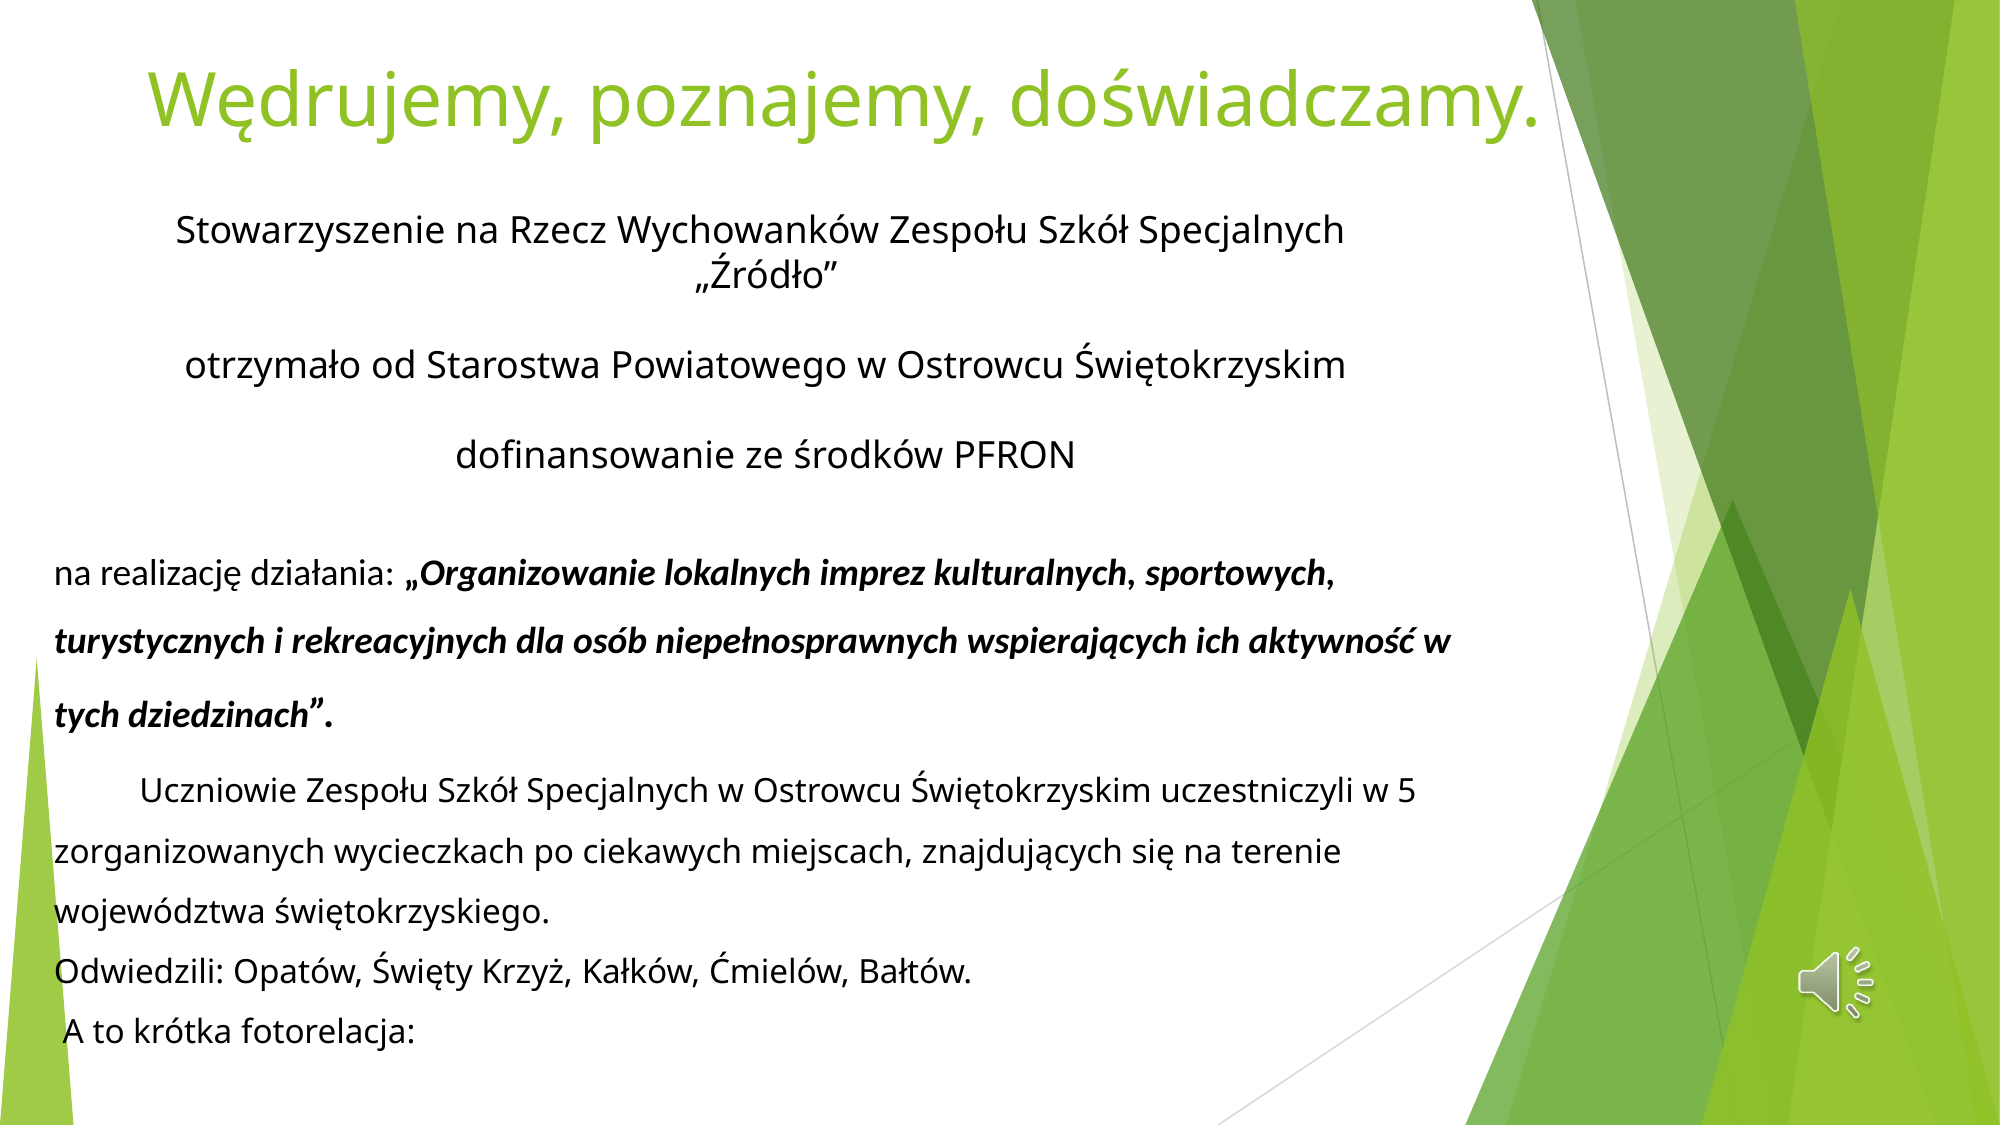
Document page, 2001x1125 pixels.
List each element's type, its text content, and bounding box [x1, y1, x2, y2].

picture [1798, 944, 1878, 1025]
title Wędrujemy, poznajemy, doświadczamy. [0, 43, 1690, 323]
text_box Stowarzyszenie na Rzecz Wychowanków Zespołu Szkół Specjalnych „Źródło” otrzymało od Starostwa Powiatowego w Ostrowcu Świętokrzyskim dofinansowanie ze środków PFRON na realizację działania: „Organizowanie lokalnych imprez kulturalnych, sportowych, turystycznych i rekreacyjnych dla osób niepełnosprawnych wspierających ich aktywność w tych dziedzinach”. Uczniowie Zespołu Szkół Specjalnych w Ostrowcu Świętokrzyskim uczestniczyli w 5 zorganizowanych wycieczkach po ciekawych miejscach, znajdujących się na terenie województwa świętokrzyskiego. Odwiedzili: Opatów, Święty Krzyż, Kałków, Ćmielów, Bałtów. A to krótka fotorelacja: [39, 198, 1493, 1125]
